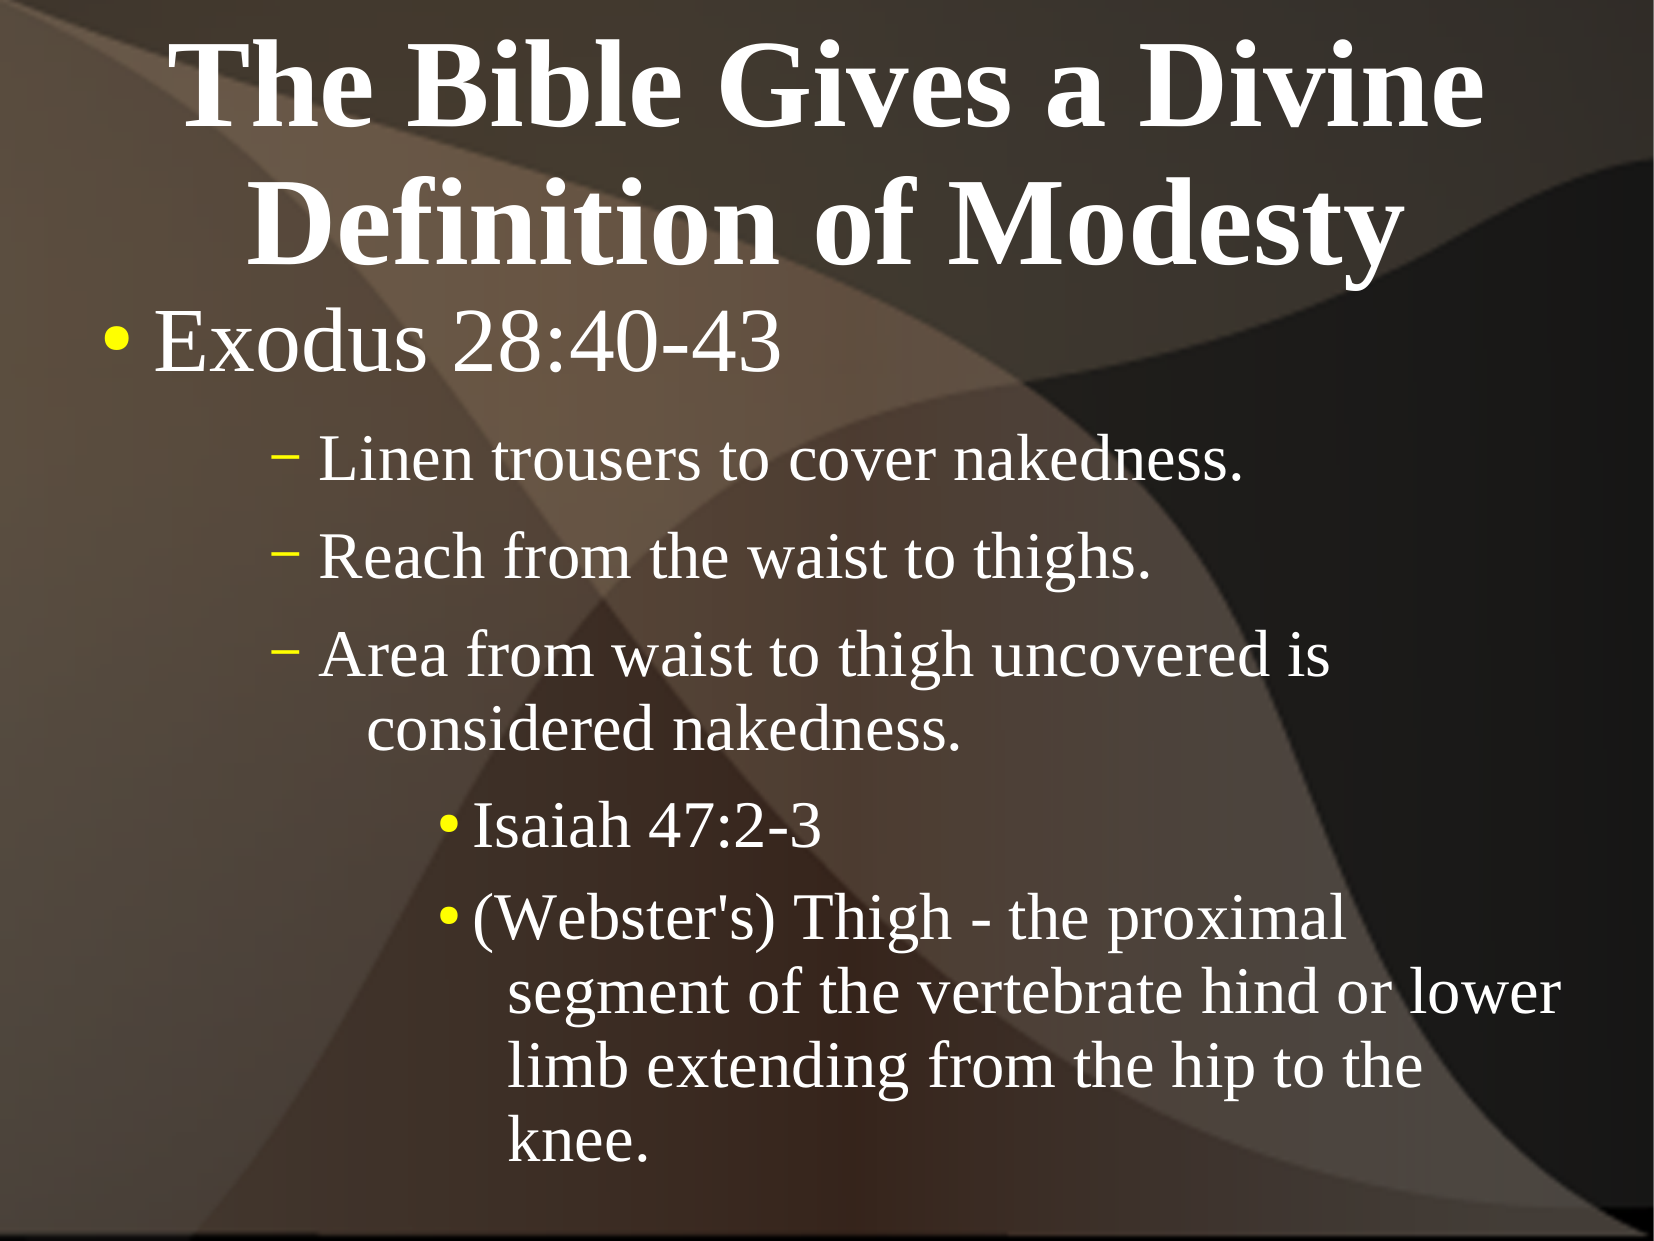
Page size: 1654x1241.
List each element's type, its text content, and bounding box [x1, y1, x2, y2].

picture [0, 0, 1654, 1241]
title The Bible Gives a Divine Definition of Modesty [82, 14, 1571, 290]
list Exodus 28:40-43 Linen trousers to cover nakedness. Reach from the waist to thighs. Area from waist to thigh uncovered is considered nakedness. Isaiah 47:2-3 (Webster's) Thigh - the proximal segment of the vertebrate hind or lower limb extending from the hip to the knee. [82, 290, 1571, 1177]
